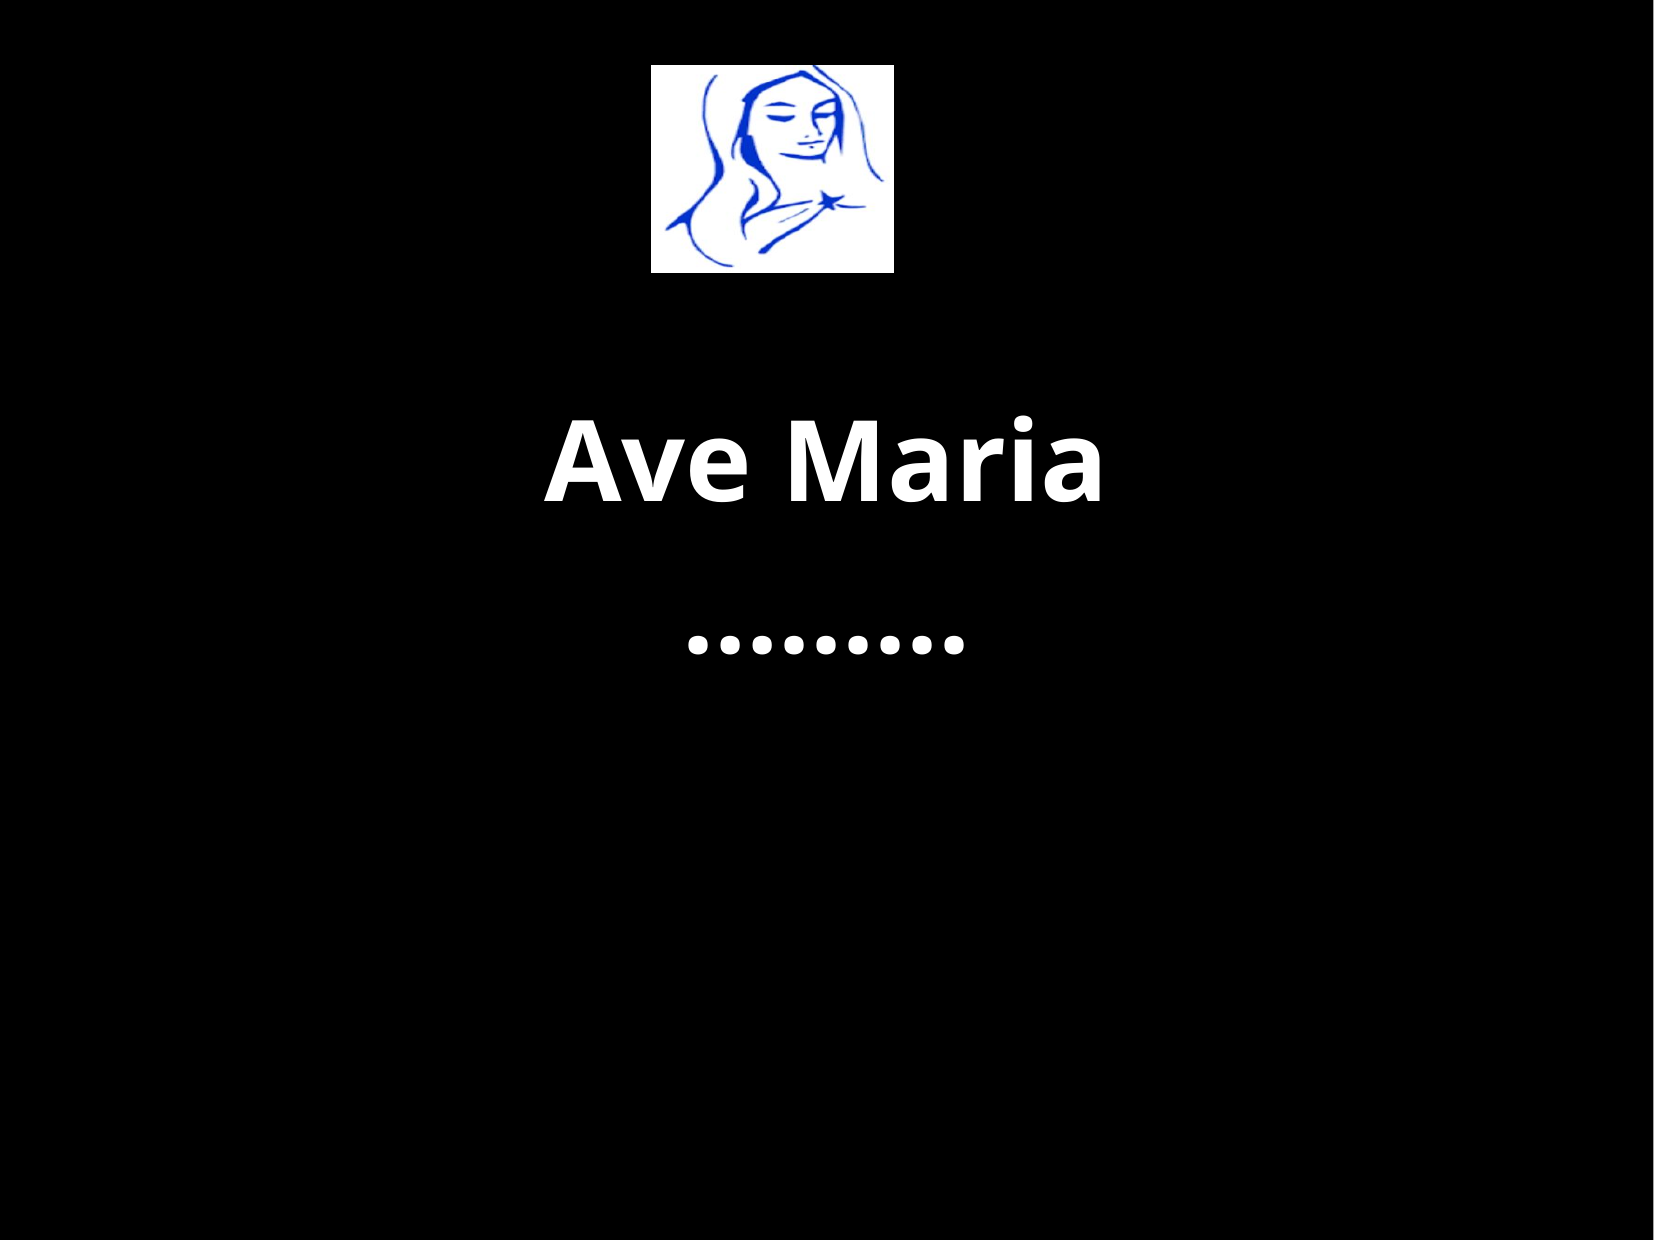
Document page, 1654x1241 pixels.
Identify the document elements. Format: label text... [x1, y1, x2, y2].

picture [651, 65, 894, 273]
subtitle Ave Maria …...... [23, 0, 1630, 1236]
